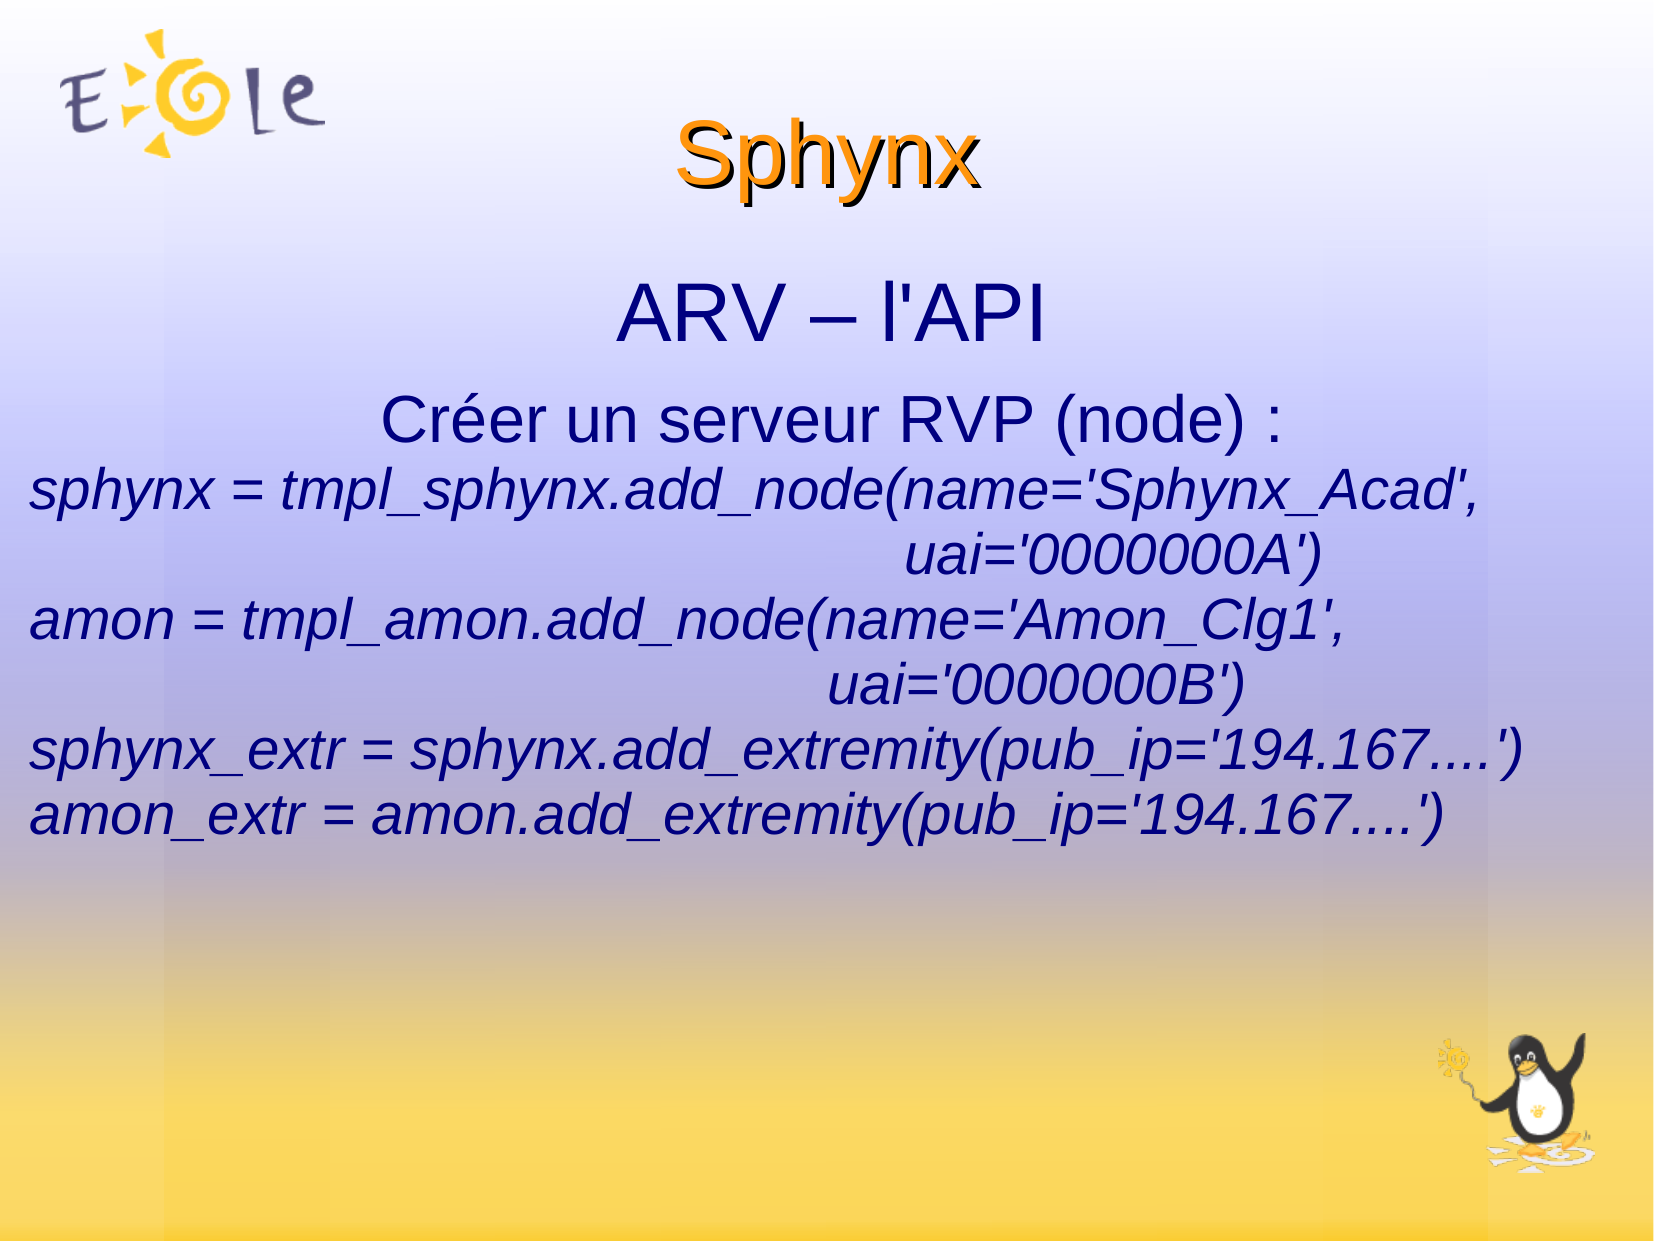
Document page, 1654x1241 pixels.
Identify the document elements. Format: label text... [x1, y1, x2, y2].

list ARV – l'API Créer un serveur RVP (node) : sphynx = tmpl_sphynx.add_node(name='Sphynx_Acad', uai='0000000A') amon = tmpl_amon.add_node(name='Amon_Clg1', uai='0000000B') sphynx_extr = sphynx.add_extremity(pub_ip='194.167....') amon_extr = amon.add_extremity(pub_ip='194.167....') [29, 265, 1636, 923]
title Sphynx [82, 49, 1571, 257]
picture [0, 0, 1654, 1241]
